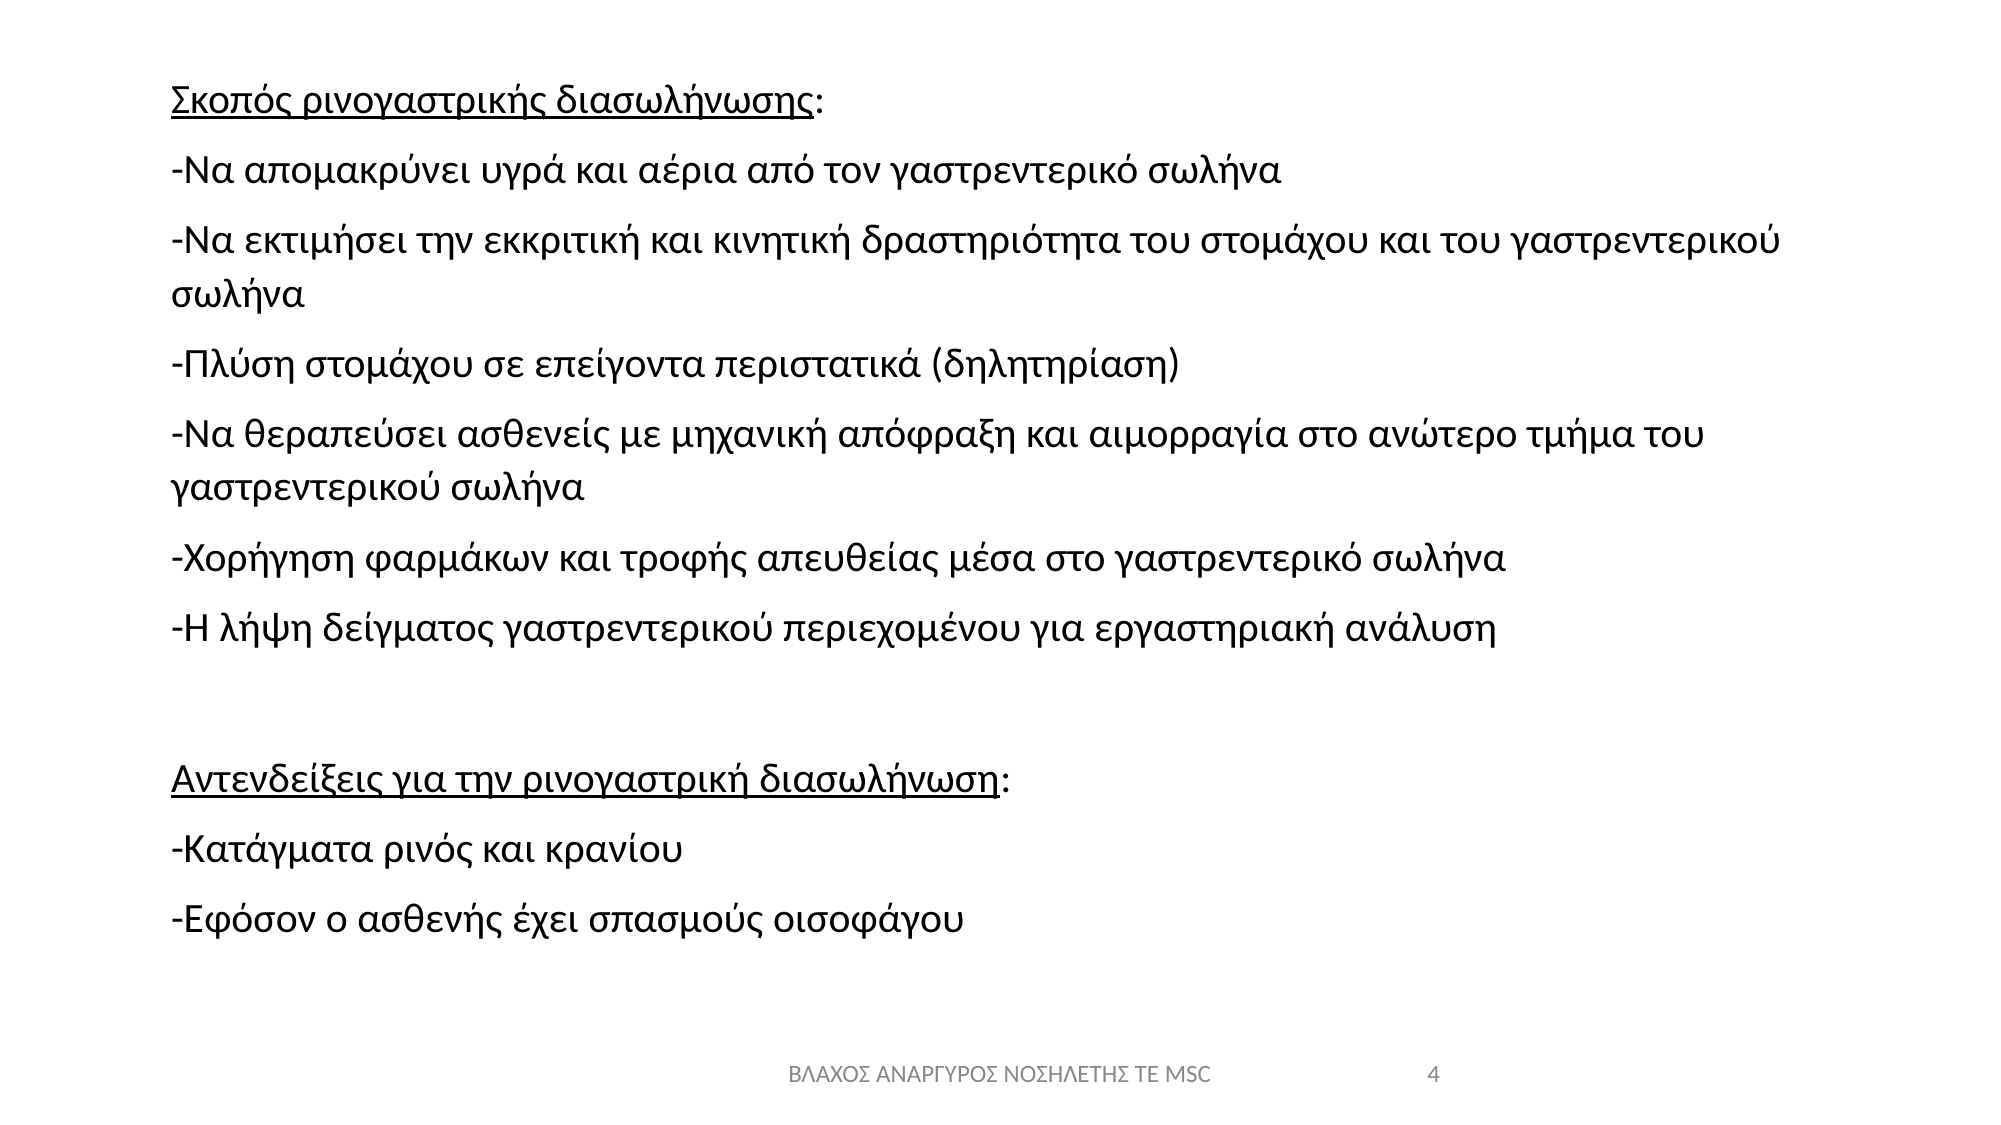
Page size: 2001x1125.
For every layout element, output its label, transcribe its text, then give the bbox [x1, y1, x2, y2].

text_box Σκοπός ρινογαστρικής διασωλήνωσης: -Να απομακρύνει υγρά και αέρια από τον γαστρεντερικό σωλήνα -Να εκτιμήσει την εκκριτική και κινητική δραστηριότητα του στομάχου και του γαστρεντερικού σωλήνα -Πλύση στομάχου σε επείγοντα περιστατικά (δηλητηρίαση) -Να θεραπεύσει ασθενείς με μηχανική απόφραξη και αιμορραγία στο ανώτερο τμήμα του γαστρεντερικού σωλήνα -Χορήγηση φαρμάκων και τροφής απευθείας μέσα στο γαστρεντερικό σωλήνα -Η λήψη δείγματος γαστρεντερικού περιεχομένου για εργαστηριακή ανάλυση Αντενδείξεις για την ρινογαστρική διασωλήνωση: -Κατάγματα ρινός και κρανίου -Εφόσον ο ασθενής έχει σπασμούς οισοφάγου [156, 60, 1899, 1036]
text_box ΒΛΑΧΟΣ ΑΝΑΡΓΥΡΟΣ ΝΟΣΗΛΕΤΗΣ ΤΕ MSC [662, 1042, 1338, 1103]
text_box [1412, 1042, 1863, 1103]
